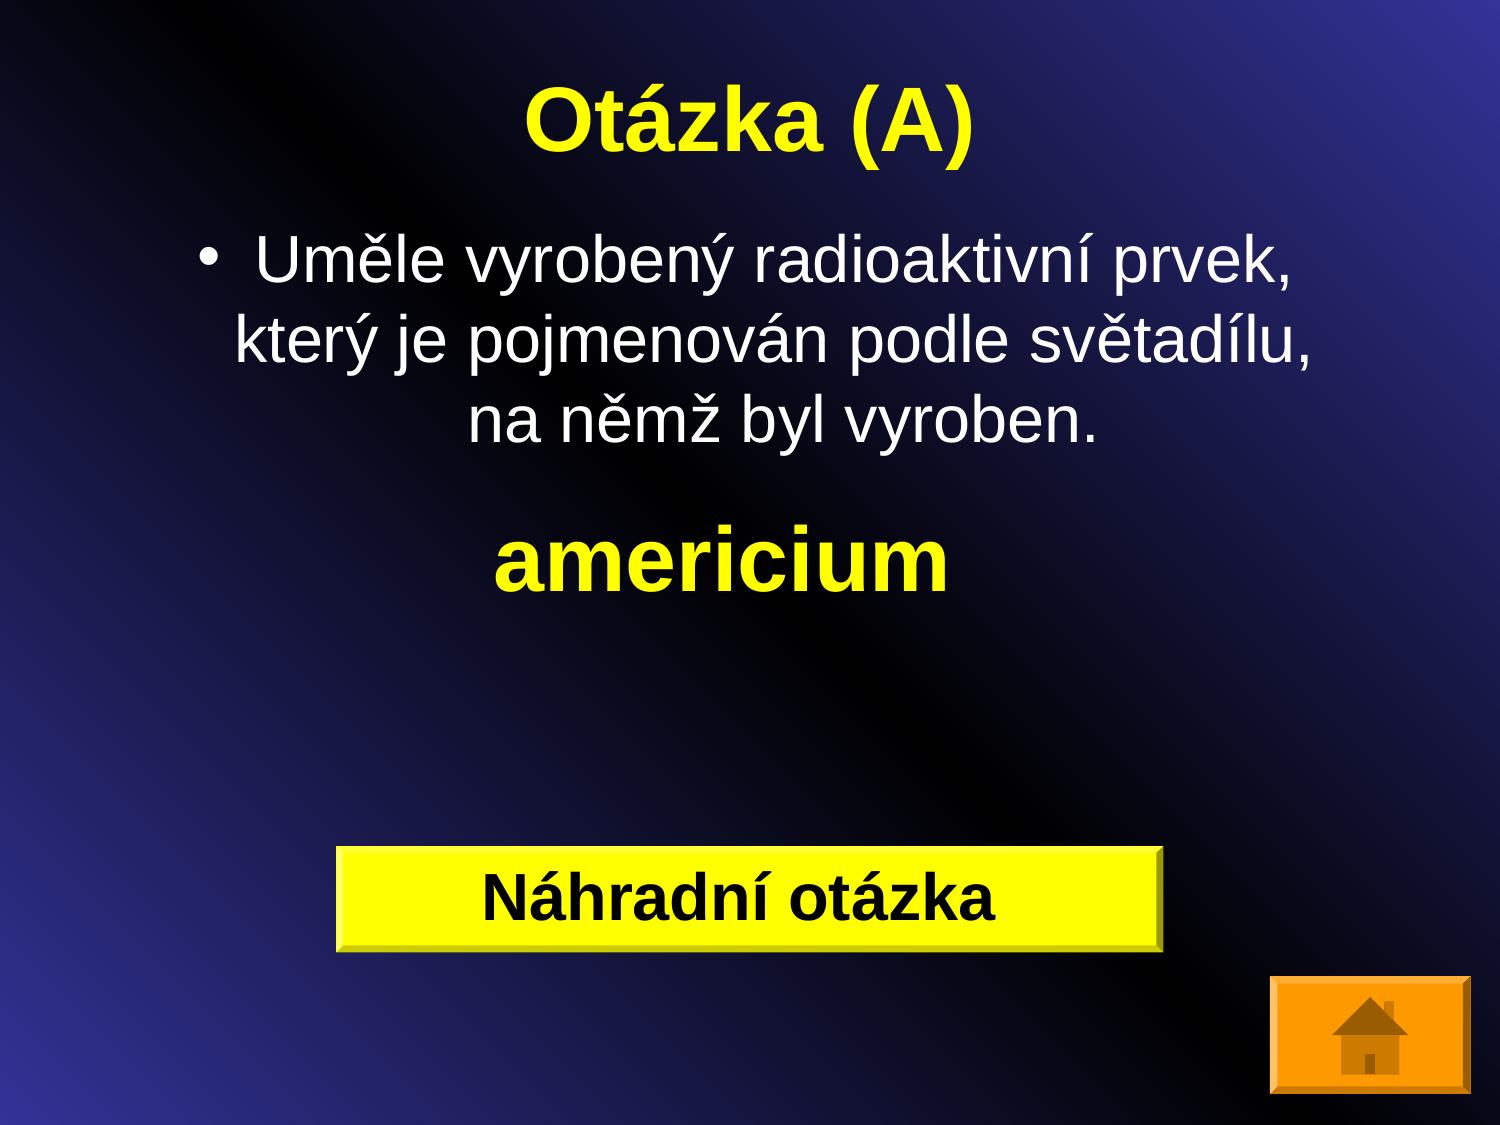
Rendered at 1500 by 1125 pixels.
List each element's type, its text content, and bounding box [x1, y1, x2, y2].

text_box americium [478, 491, 1022, 618]
list Uměle vyrobený radioaktivní prvek, který je pojmenován podle světadílu, na němž byl vyroben. [53, 207, 1459, 468]
title Otázka (A) [75, 45, 1426, 185]
text_box Náhradní otázka [466, 846, 1022, 942]
text_box [337, 846, 1164, 953]
text_box [1271, 976, 1471, 1094]
